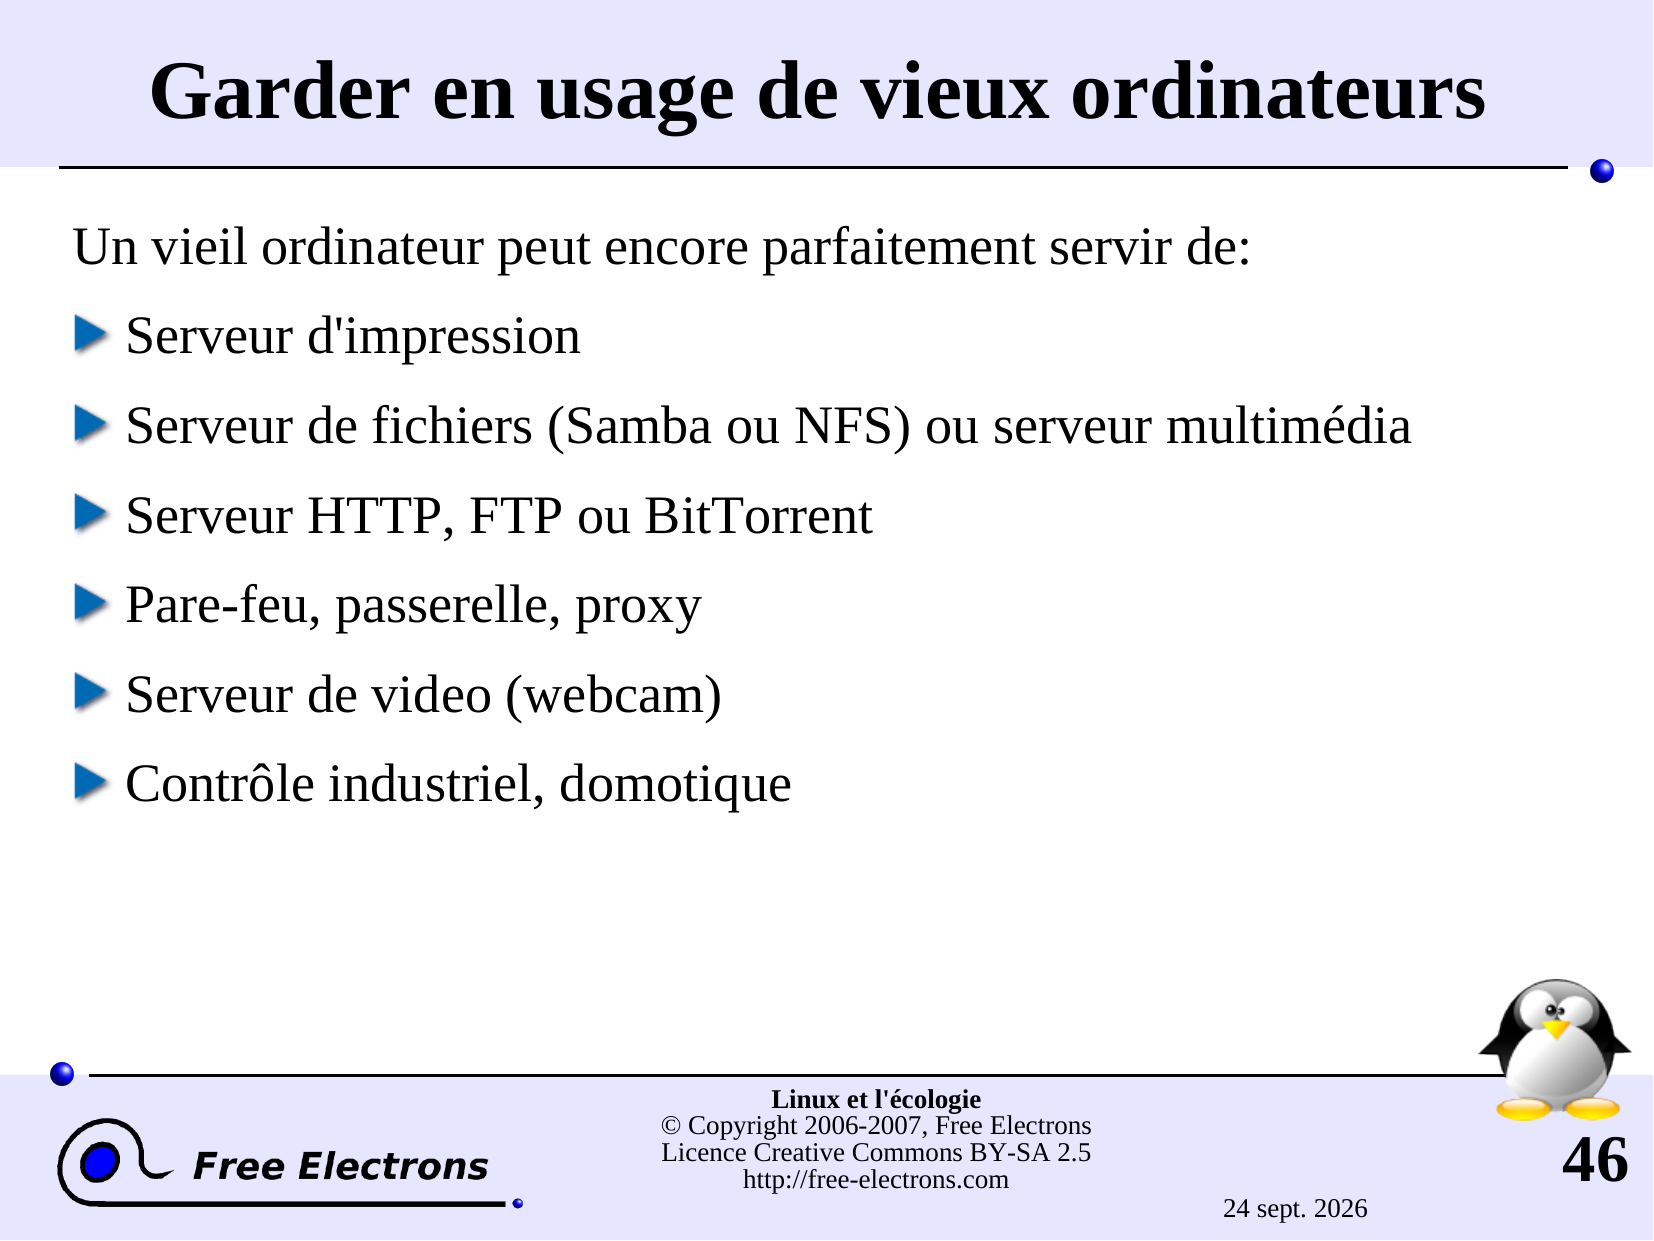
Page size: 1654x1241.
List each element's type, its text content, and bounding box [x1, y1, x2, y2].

picture [50, 1107, 527, 1216]
list Un vieil ordinateur peut encore parfaitement servir de: Serveur d'impression Serveur de fichiers (Samba ou NFS) ou serveur multimédia Serveur HTTP, FTP ou BitTorrent Pare-feu, passerelle, proxy Serveur de video (webcam) Contrôle industriel, domotique [54, 216, 1574, 1066]
picture [1476, 979, 1634, 1121]
title Garder en usage de vieux ordinateurs [33, 29, 1604, 153]
